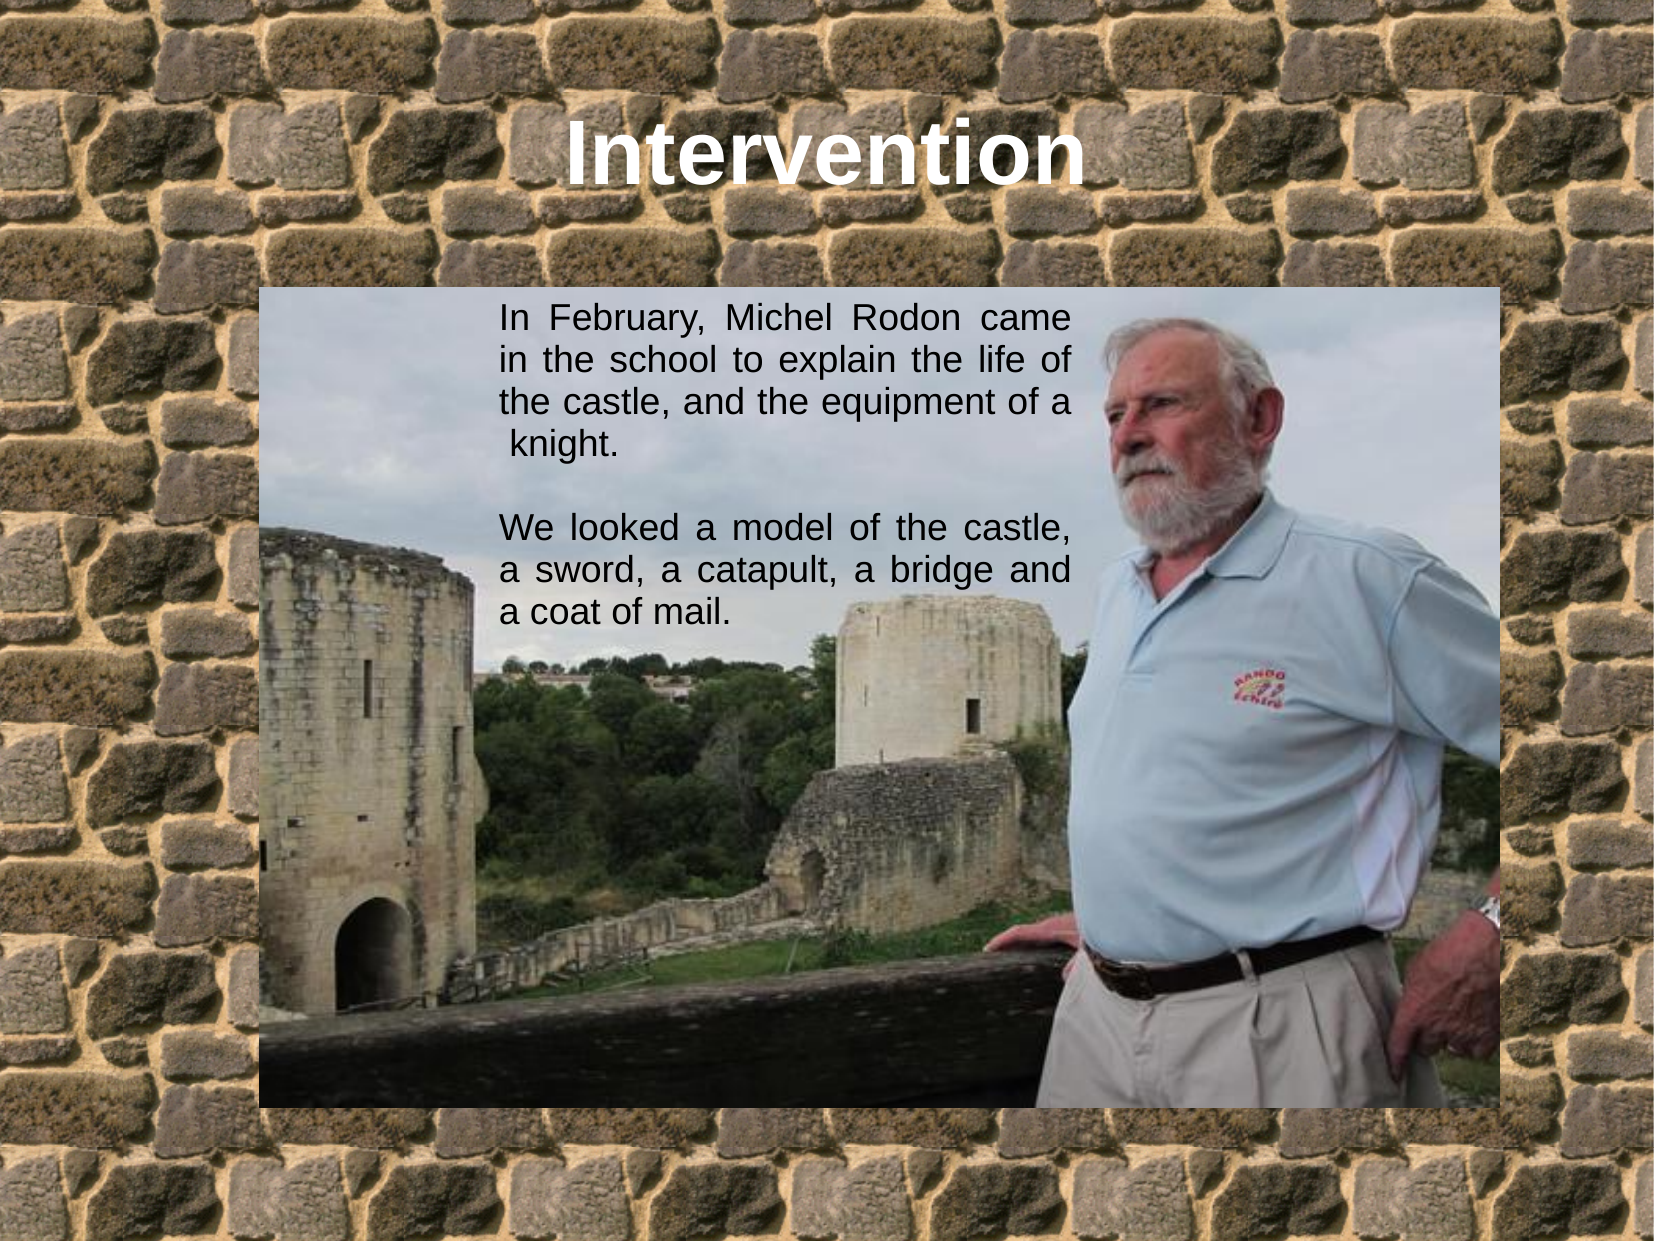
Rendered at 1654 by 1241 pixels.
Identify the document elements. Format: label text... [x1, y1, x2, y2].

picture [0, 0, 1654, 1241]
title Intervention [82, 49, 1571, 257]
text_box In February, Michel Rodon came in the school to explain the life of the castle, and the equipment of a knight. We looked a model of the castle, a sword, a catapult, a bridge and a coat of mail. [484, 289, 1087, 641]
